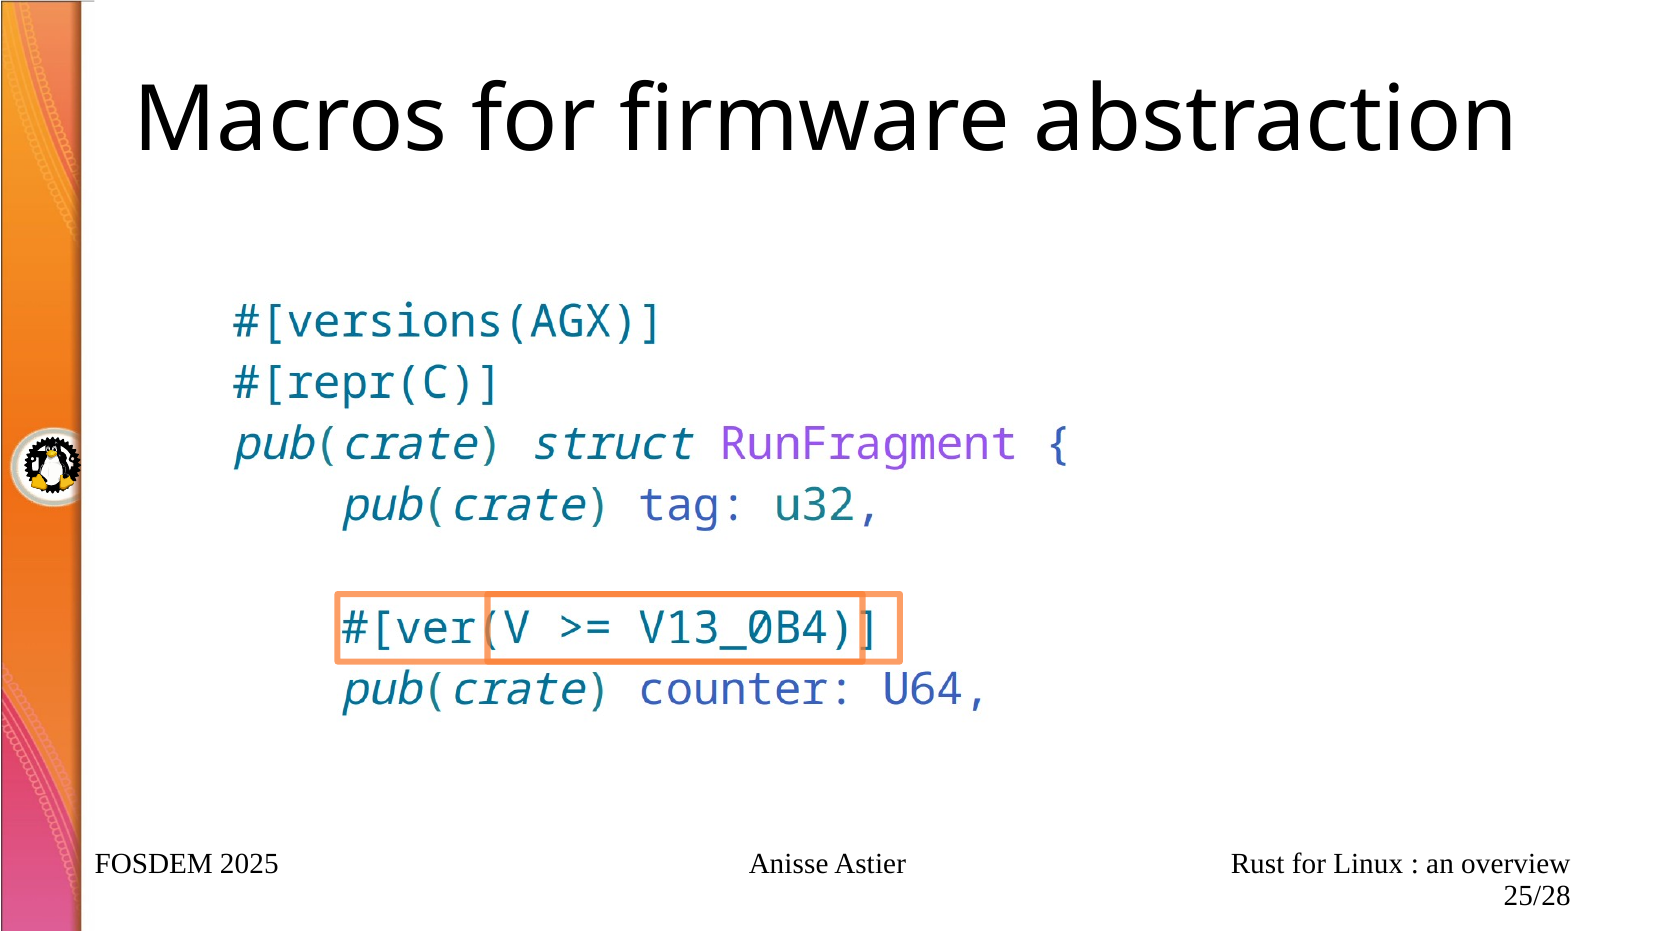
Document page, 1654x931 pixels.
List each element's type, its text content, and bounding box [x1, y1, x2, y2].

title Macros for firmware abstraction [82, 37, 1571, 193]
picture [180, 239, 1381, 757]
picture [2, 2, 95, 931]
